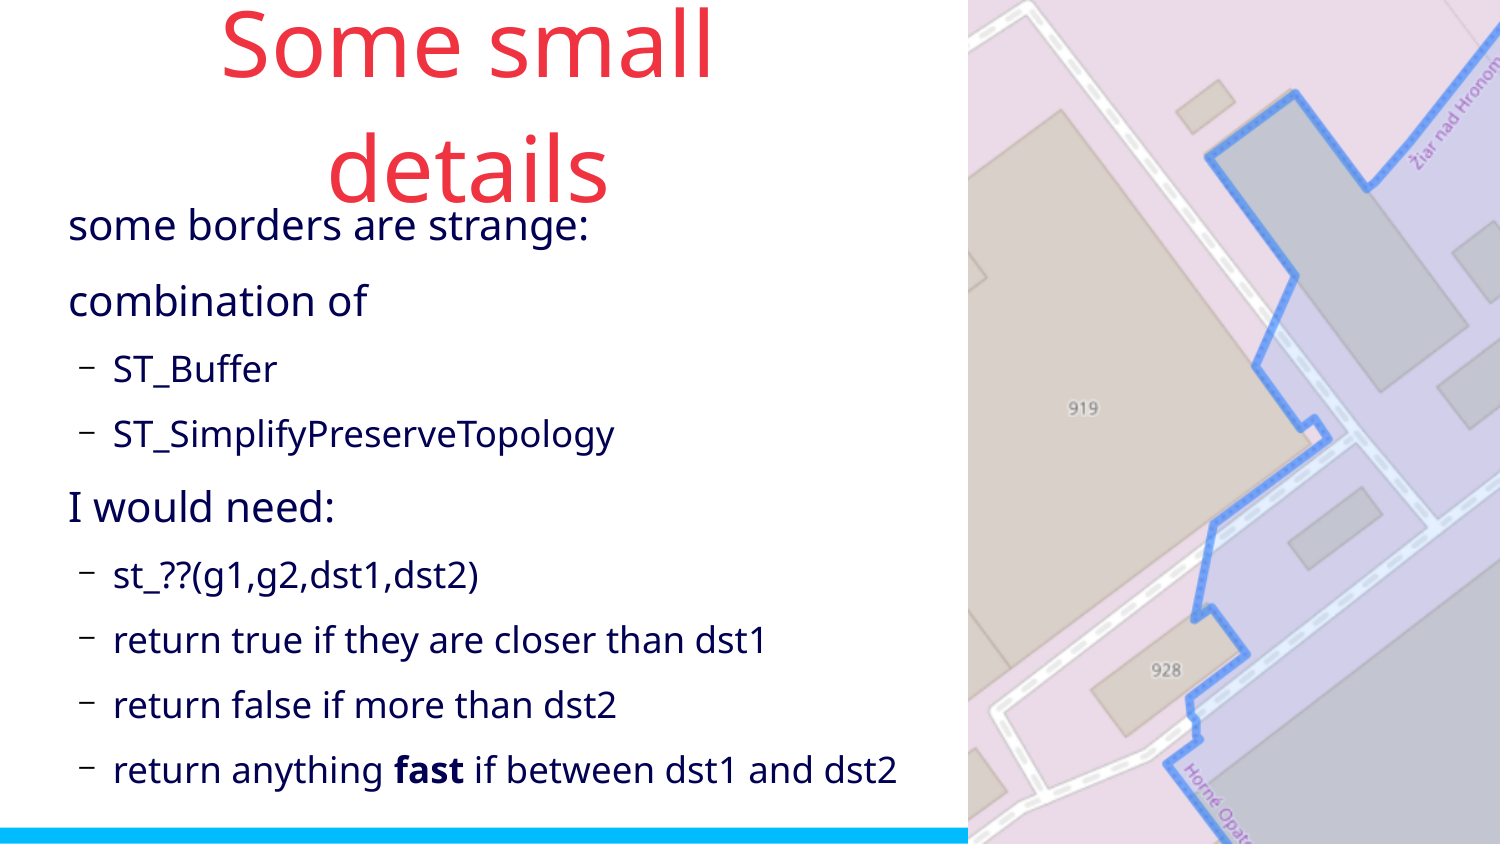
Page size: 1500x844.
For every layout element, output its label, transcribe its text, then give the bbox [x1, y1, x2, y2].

list some borders are strange: combination of ST_Buffer ST_SimplifyPreserveTopology I would need: st_??(g1,g2,dst1,dst2) return true if they are closer than dst1 return false if more than dst2 return anything fast if between dst1 and dst2 [23, 195, 968, 804]
picture [968, 0, 1500, 844]
title Some small details [75, 33, 863, 175]
